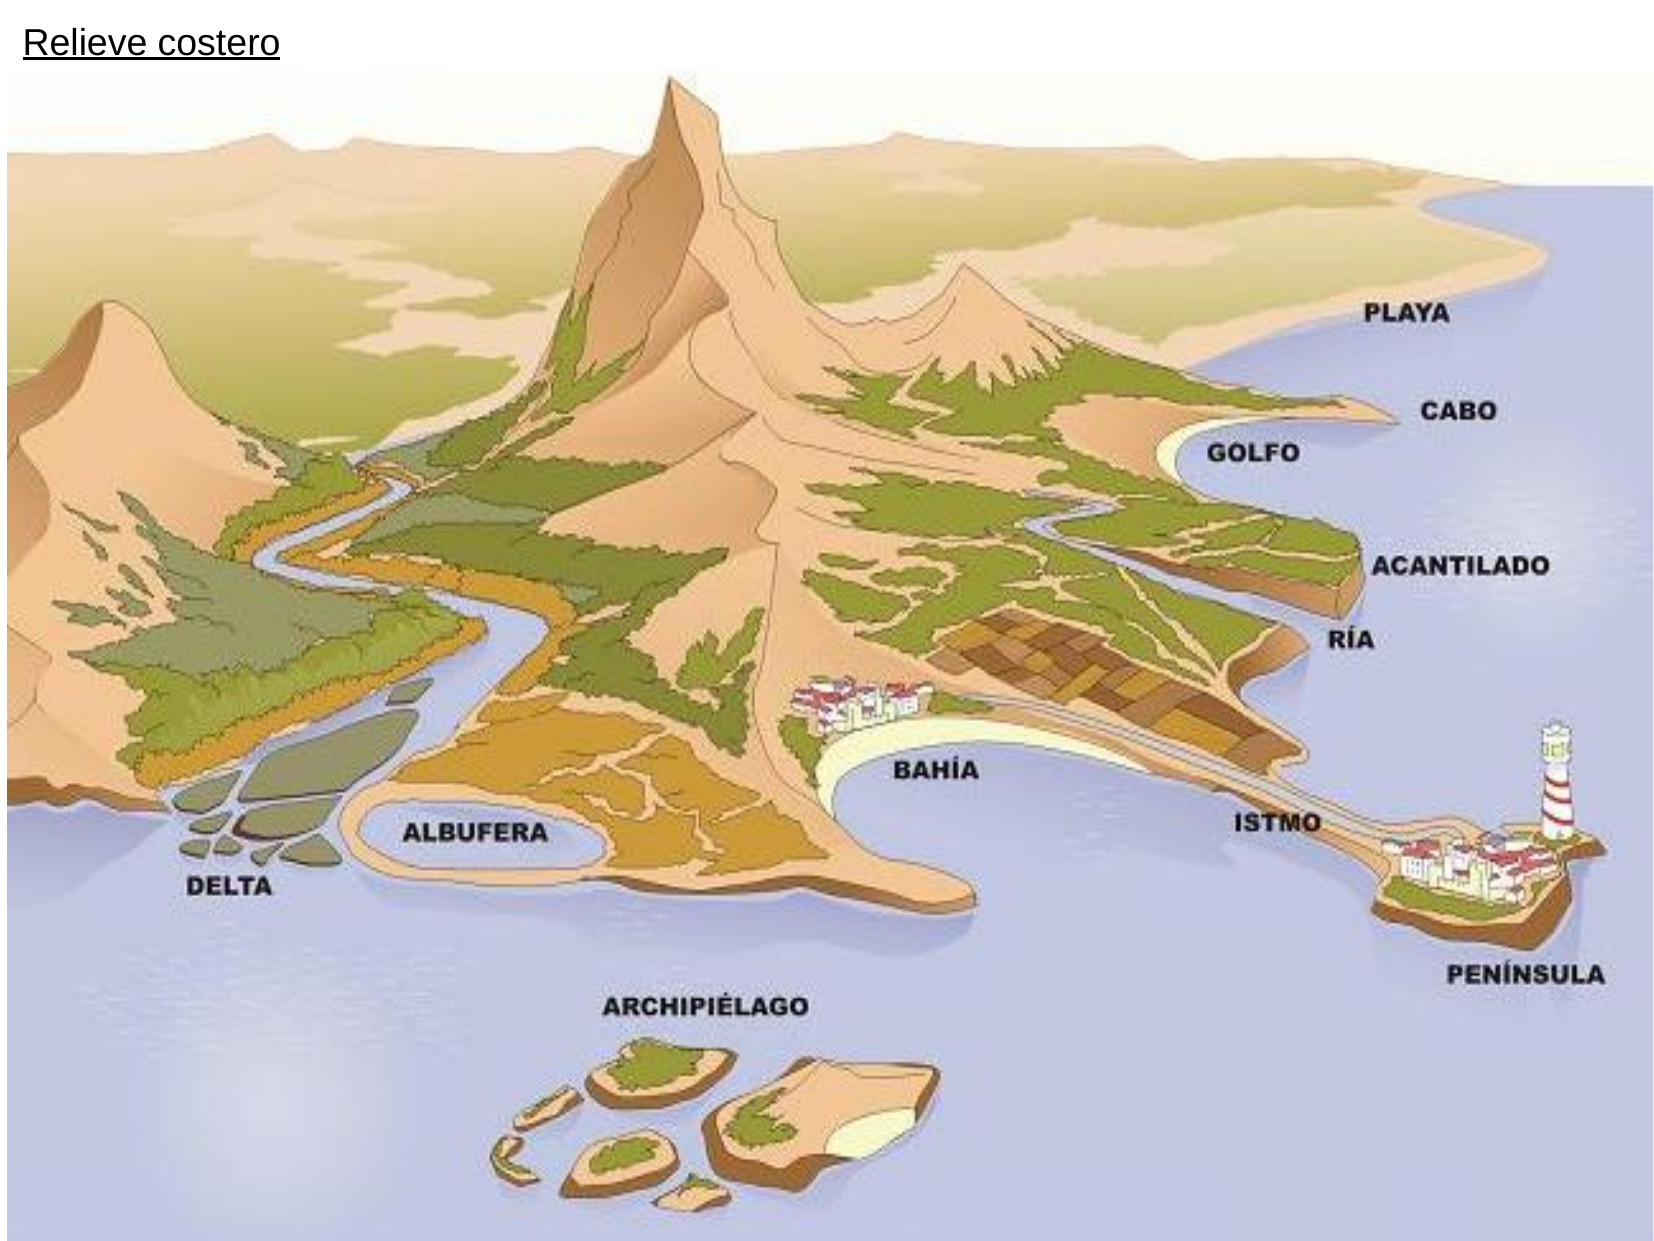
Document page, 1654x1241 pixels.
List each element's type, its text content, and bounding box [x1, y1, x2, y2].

picture [7, 70, 1654, 1241]
text_box Relieve costero [7, 14, 296, 71]
